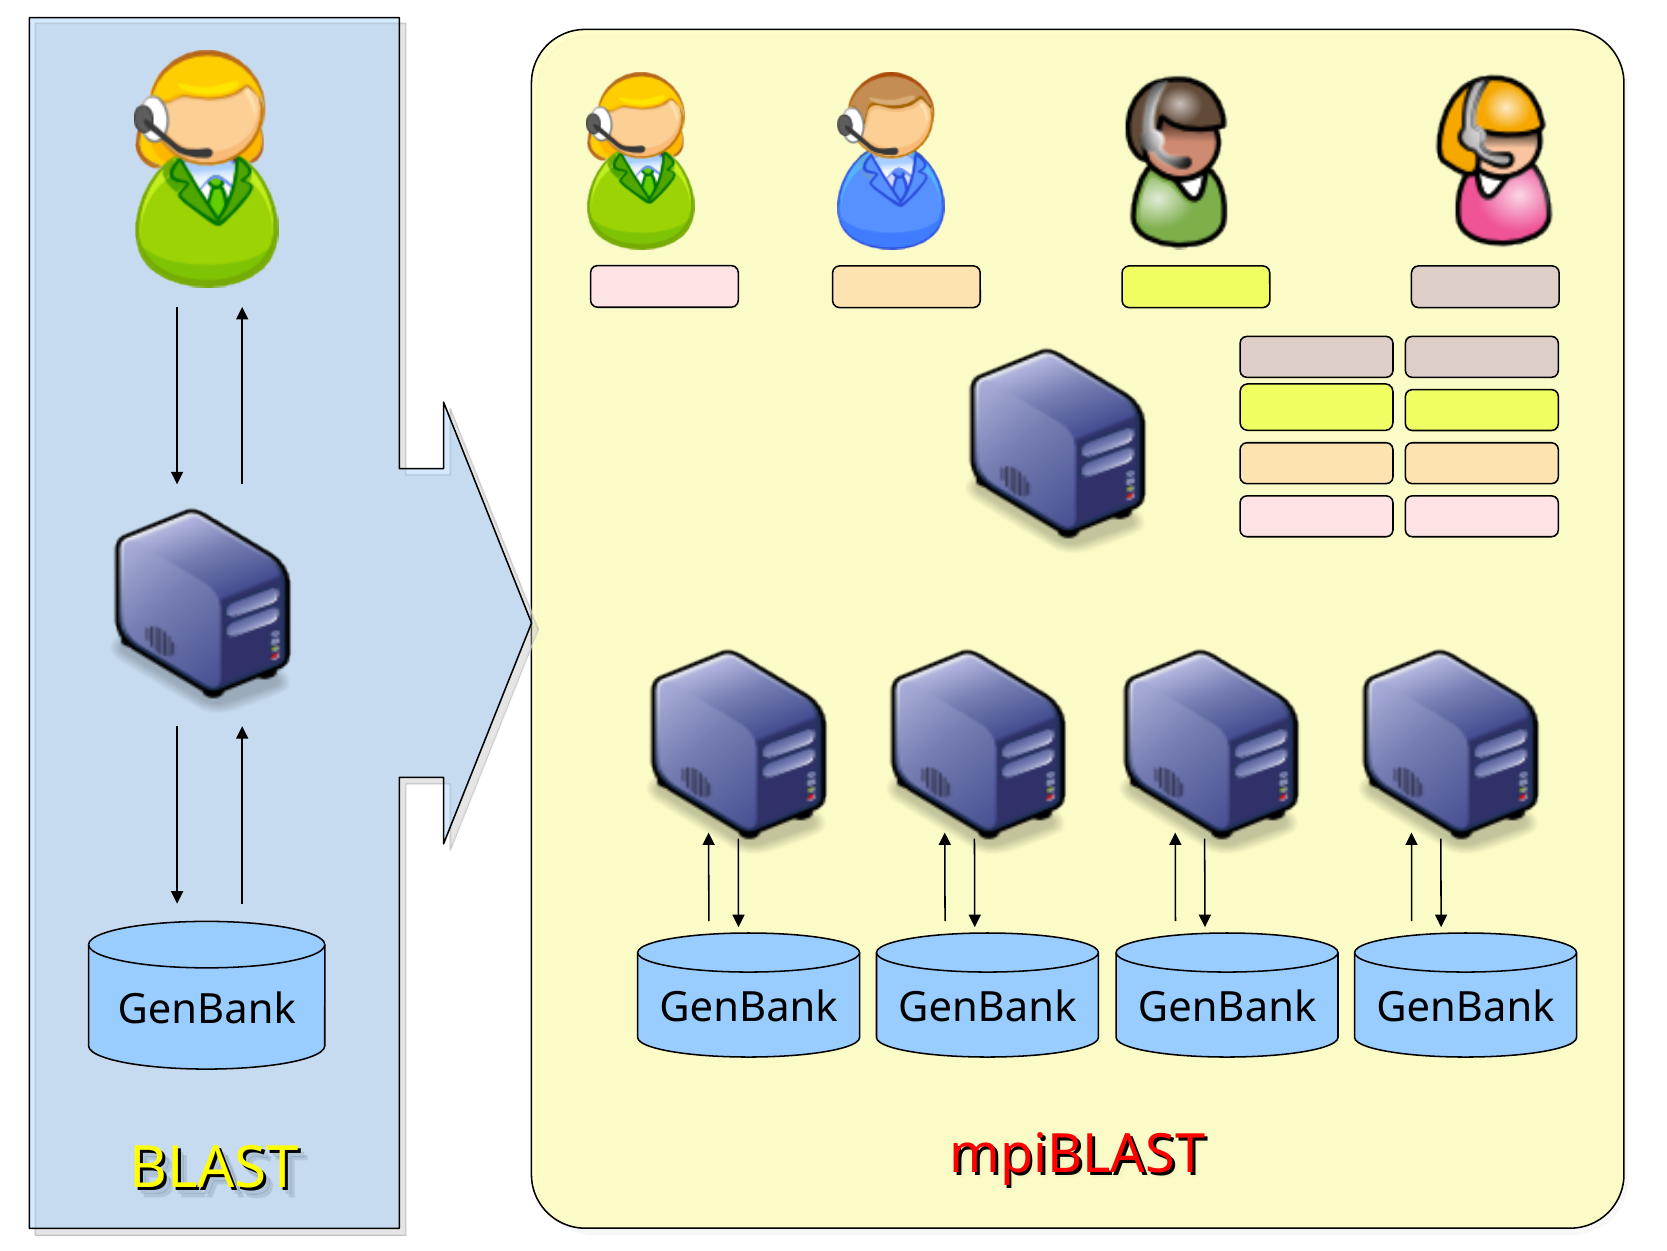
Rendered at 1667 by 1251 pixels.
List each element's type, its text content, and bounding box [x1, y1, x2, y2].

text_box mpiBLAST [531, 29, 1624, 1229]
picture [1088, 72, 1266, 250]
picture [837, 72, 945, 250]
text_box GenBank [88, 921, 325, 1070]
text_box GenBank [1354, 933, 1577, 1058]
picture [1110, 643, 1320, 880]
text_box [1405, 442, 1559, 484]
text_box [1240, 336, 1393, 378]
text_box [1122, 265, 1270, 308]
text_box GenBank [1116, 933, 1339, 1058]
picture [134, 50, 279, 288]
text_box [1240, 495, 1393, 537]
text_box [590, 265, 739, 308]
text_box GenBank [637, 933, 860, 1058]
text_box [1405, 495, 1559, 537]
picture [1409, 72, 1587, 250]
picture [956, 342, 1167, 579]
text_box [1411, 265, 1560, 308]
picture [877, 643, 1087, 880]
picture [637, 643, 848, 880]
picture [1349, 643, 1560, 880]
text_box [1240, 442, 1393, 484]
text_box [1240, 383, 1393, 431]
text_box [832, 265, 981, 308]
text_box [1405, 389, 1559, 431]
picture [586, 72, 695, 250]
text_box BLAST [29, 17, 532, 1229]
text_box [1405, 336, 1559, 378]
picture [101, 502, 312, 739]
text_box GenBank [876, 933, 1099, 1058]
